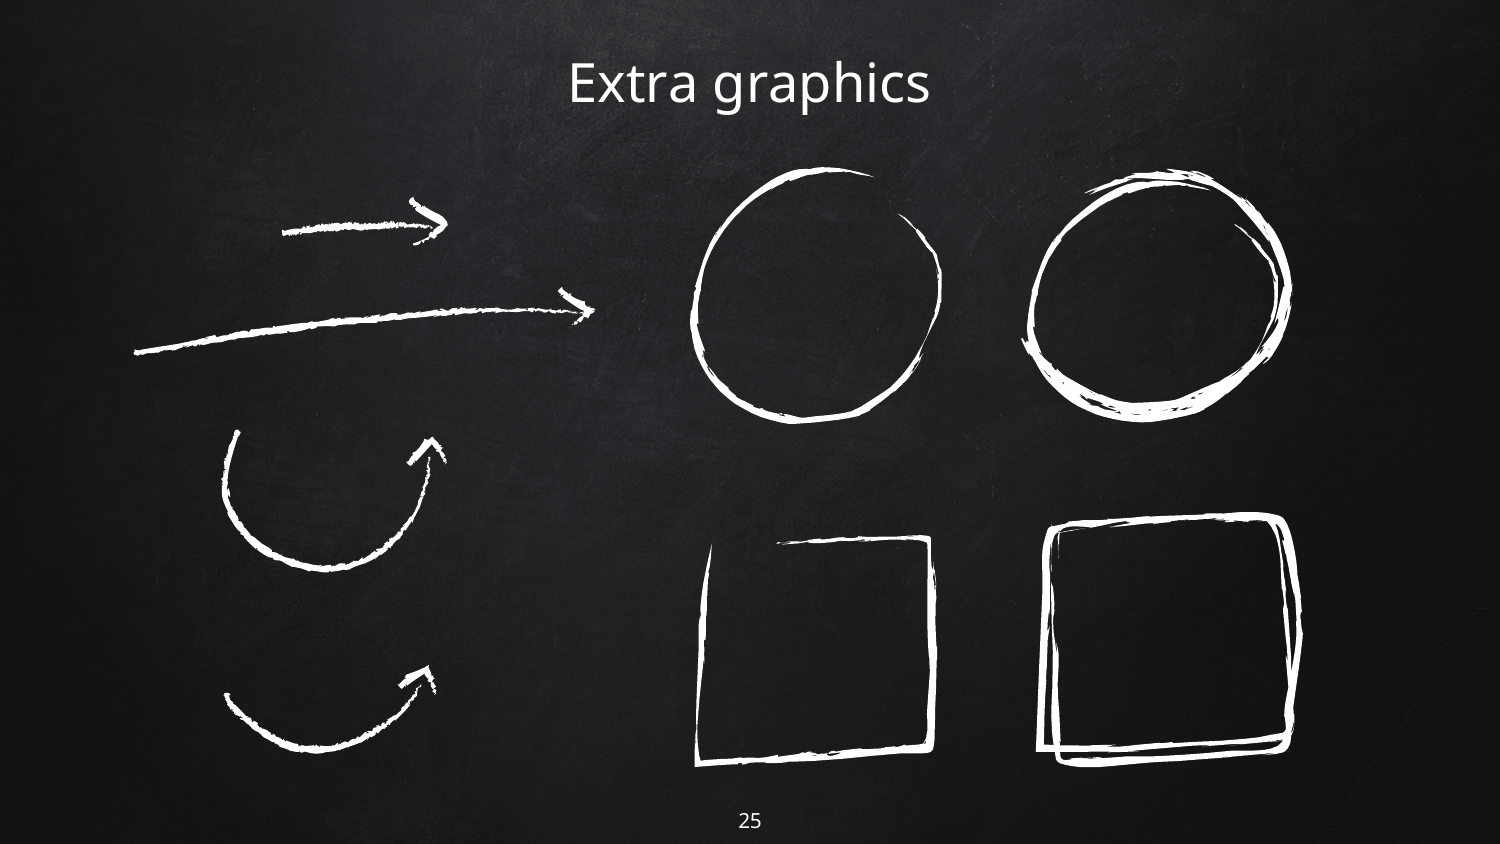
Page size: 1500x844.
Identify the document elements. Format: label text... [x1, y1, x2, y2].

text_box [281, 197, 448, 246]
text_box [690, 175, 942, 424]
text_box [223, 684, 422, 754]
text_box [133, 286, 597, 356]
text_box [694, 535, 938, 768]
title Extra graphics [0, 33, 1500, 175]
text_box [406, 436, 447, 467]
text_box 25 [705, 792, 796, 844]
text_box [221, 429, 431, 573]
text_box [397, 664, 437, 695]
text_box [1020, 175, 1293, 423]
text_box [1035, 512, 1304, 768]
